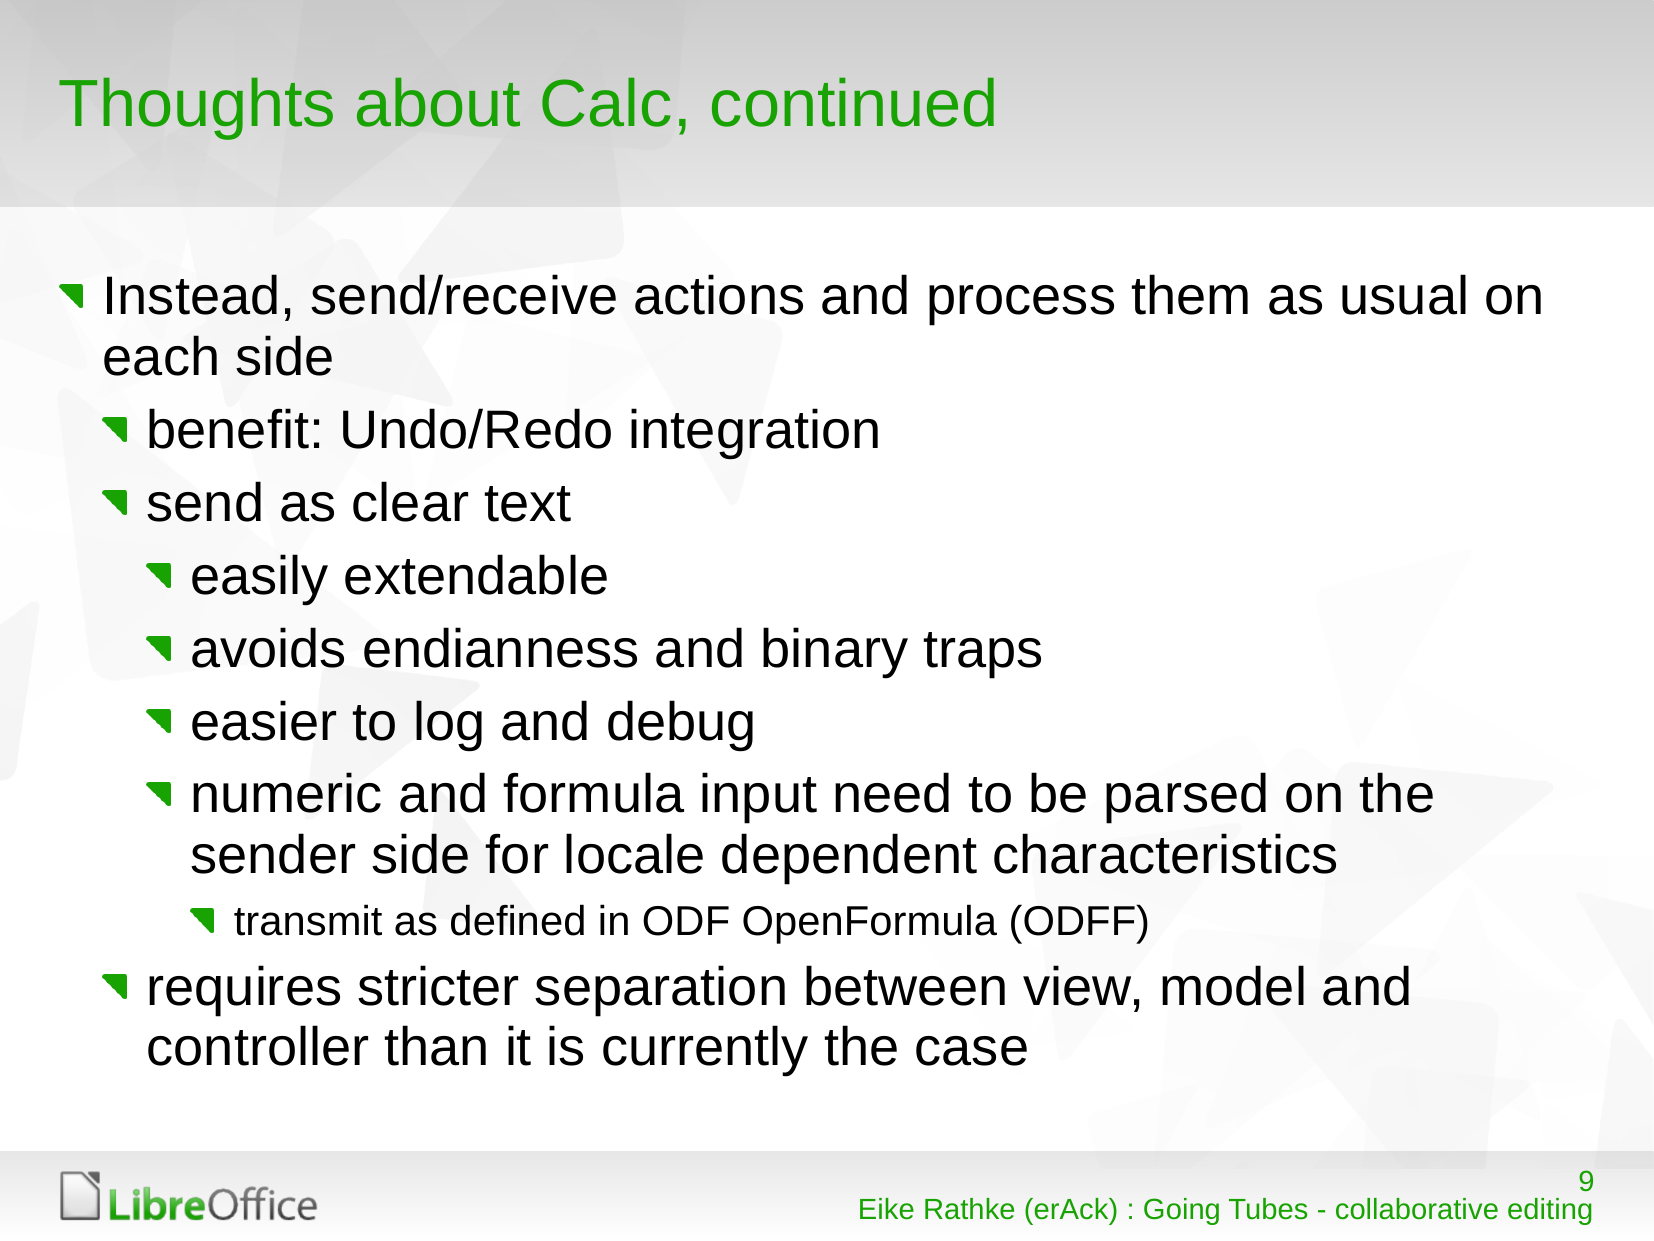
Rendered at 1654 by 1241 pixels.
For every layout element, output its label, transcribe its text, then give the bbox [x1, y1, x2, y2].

list Instead, send/receive actions and process them as usual on each side benefit: Undo/Redo integration send as clear text easily extendable avoids endianness and binary traps easier to log and debug numeric and formula input need to be parsed on the sender side for locale dependent characteristics transmit as defined in ODF OpenFormula (ODFF) requires stricter separation between view, model and controller than it is currently the case [59, 265, 1595, 1114]
picture [41, 1152, 337, 1240]
title Thoughts about Calc, continued [59, 29, 1595, 178]
picture [915, 548, 1654, 1169]
picture [0, 0, 783, 931]
